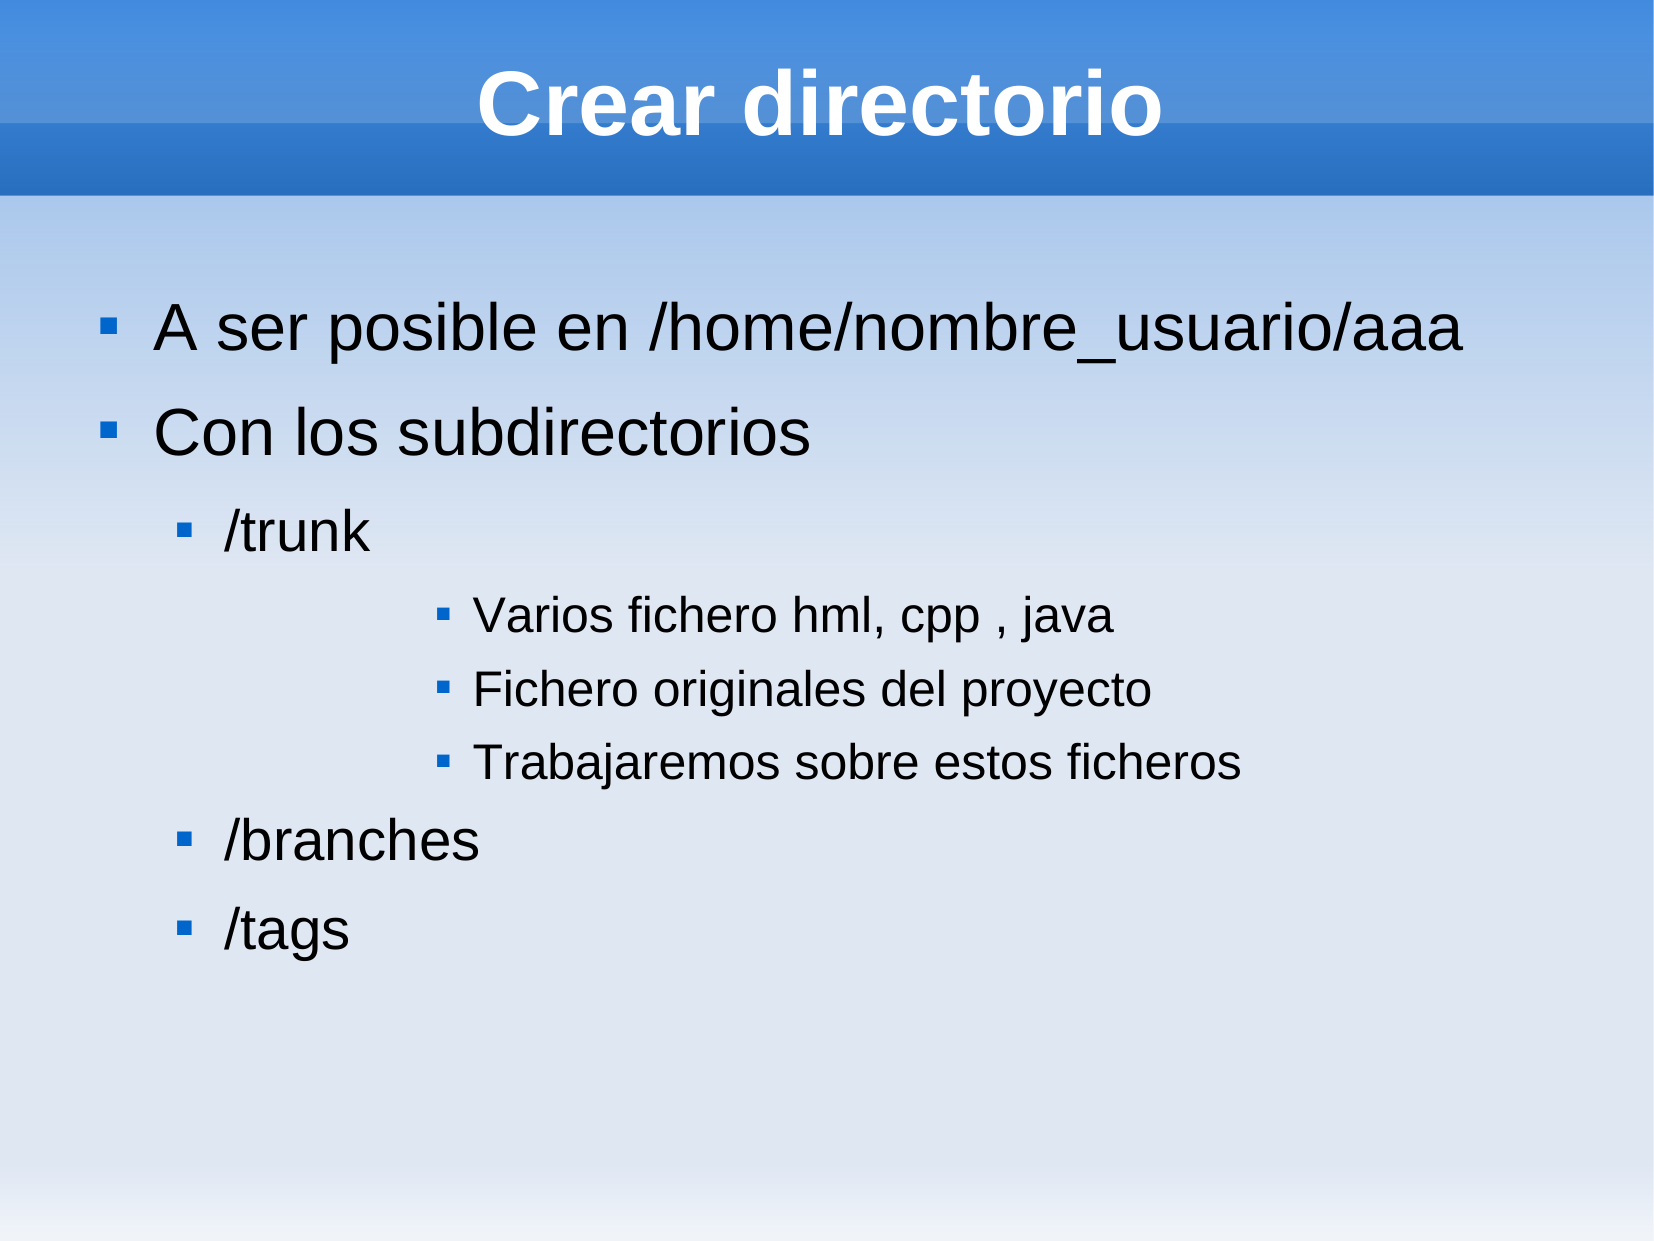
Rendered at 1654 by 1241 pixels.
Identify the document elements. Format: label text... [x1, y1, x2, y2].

list A ser posible en /home/nombre_usuario/aaa Con los subdirectorios /trunk Varios fichero hml, cpp , java Fichero originales del proyecto Trabajaremos sobre estos ficheros /branches /tags [82, 290, 1571, 1094]
title Crear directorio [76, 7, 1565, 200]
picture [0, 0, 1654, 1241]
